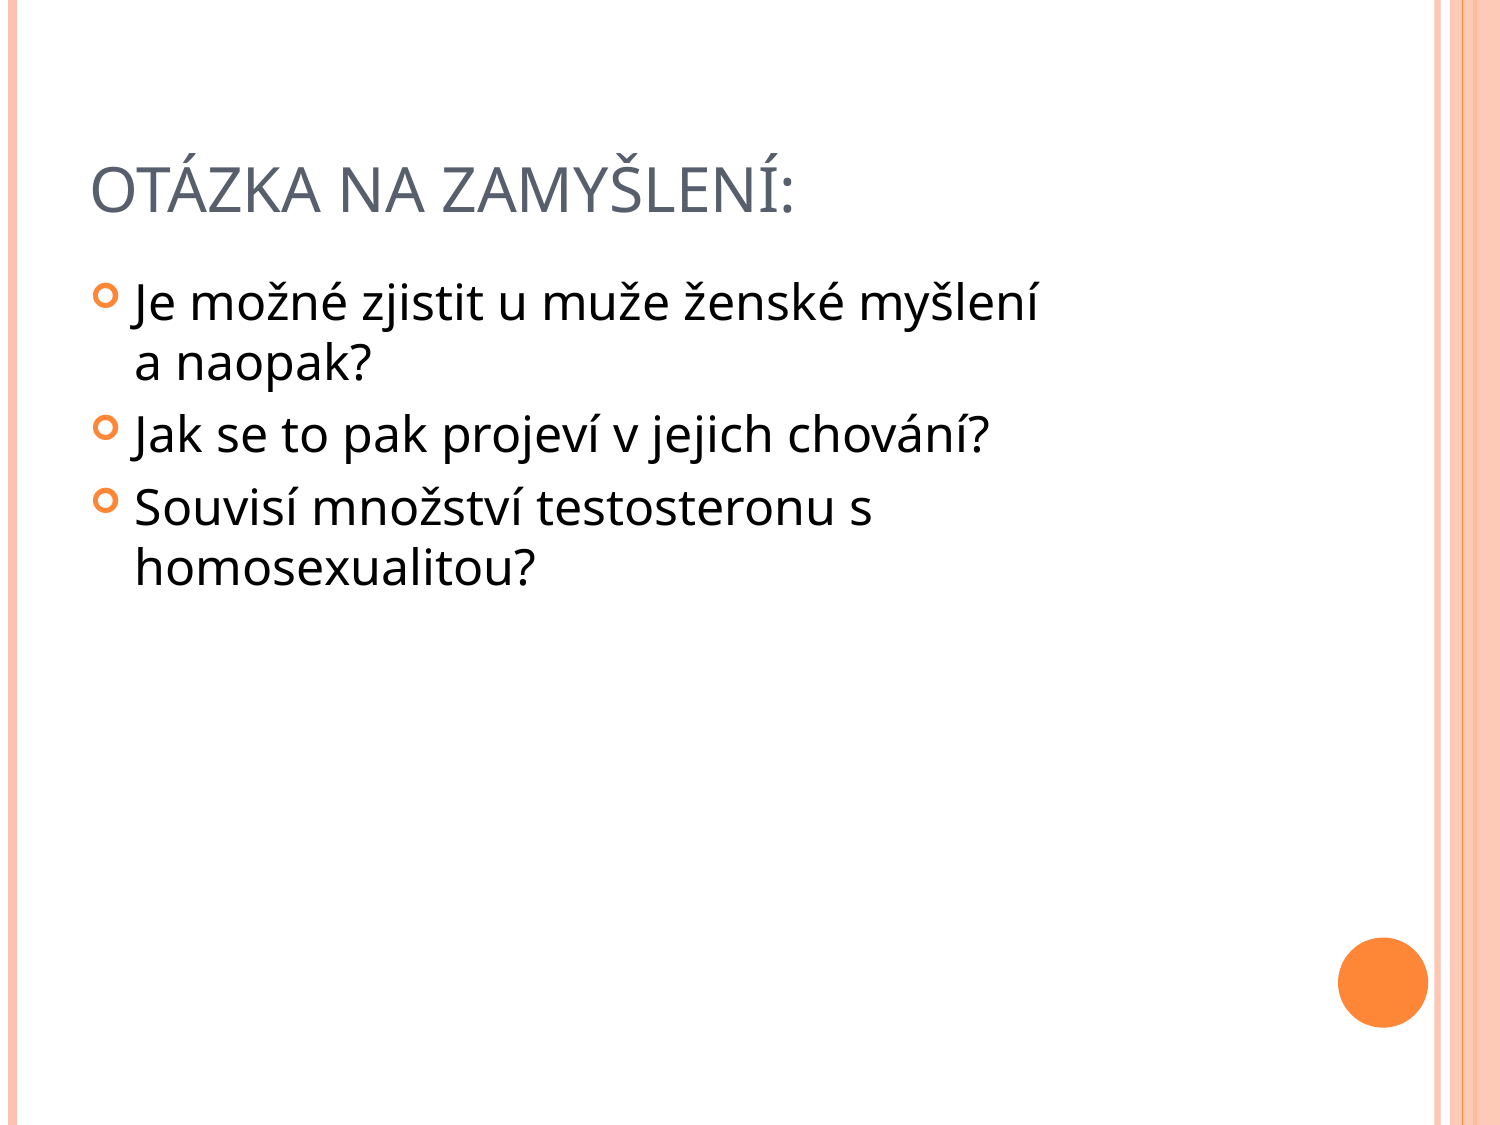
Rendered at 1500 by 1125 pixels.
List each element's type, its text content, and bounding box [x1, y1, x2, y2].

list Je možné zjistit u muže ženské myšlení a naopak? Jak se to pak projeví v jejich chování? Souvisí množství testosteronu s homosexualitou? [74, 262, 1300, 1063]
title OTÁZKA NA ZAMYŠLENÍ: [74, 44, 1300, 233]
